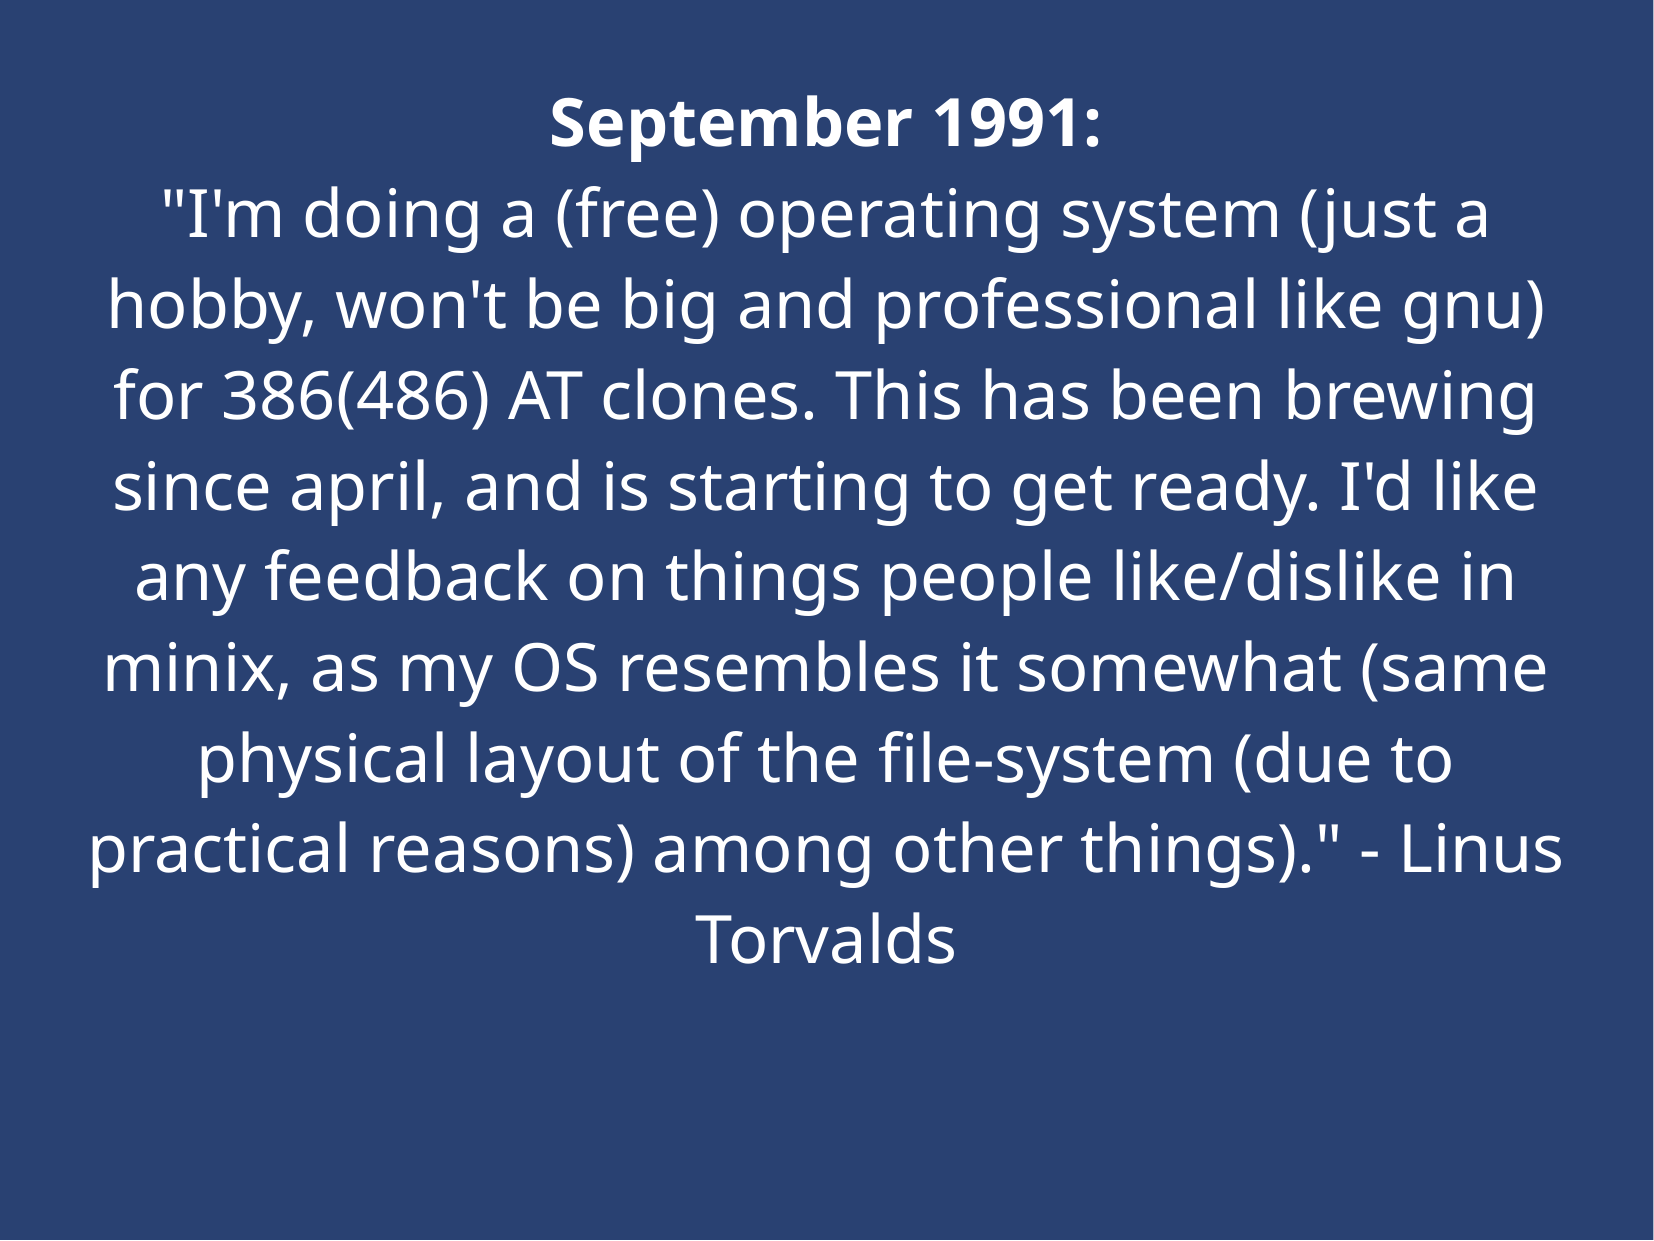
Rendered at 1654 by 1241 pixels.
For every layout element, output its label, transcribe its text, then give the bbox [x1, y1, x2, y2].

subtitle September 1991: "I'm doing a (free) operating system (just a hobby, won't be big and professional like gnu) for 386(486) AT clones. This has been brewing since april, and is starting to get ready. I'd like any feedback on things people like/dislike in minix, as my OS resembles it somewhat (same physical layout of the file-system (due to practical reasons) among other things)." - Linus Torvalds [82, 49, 1571, 1109]
